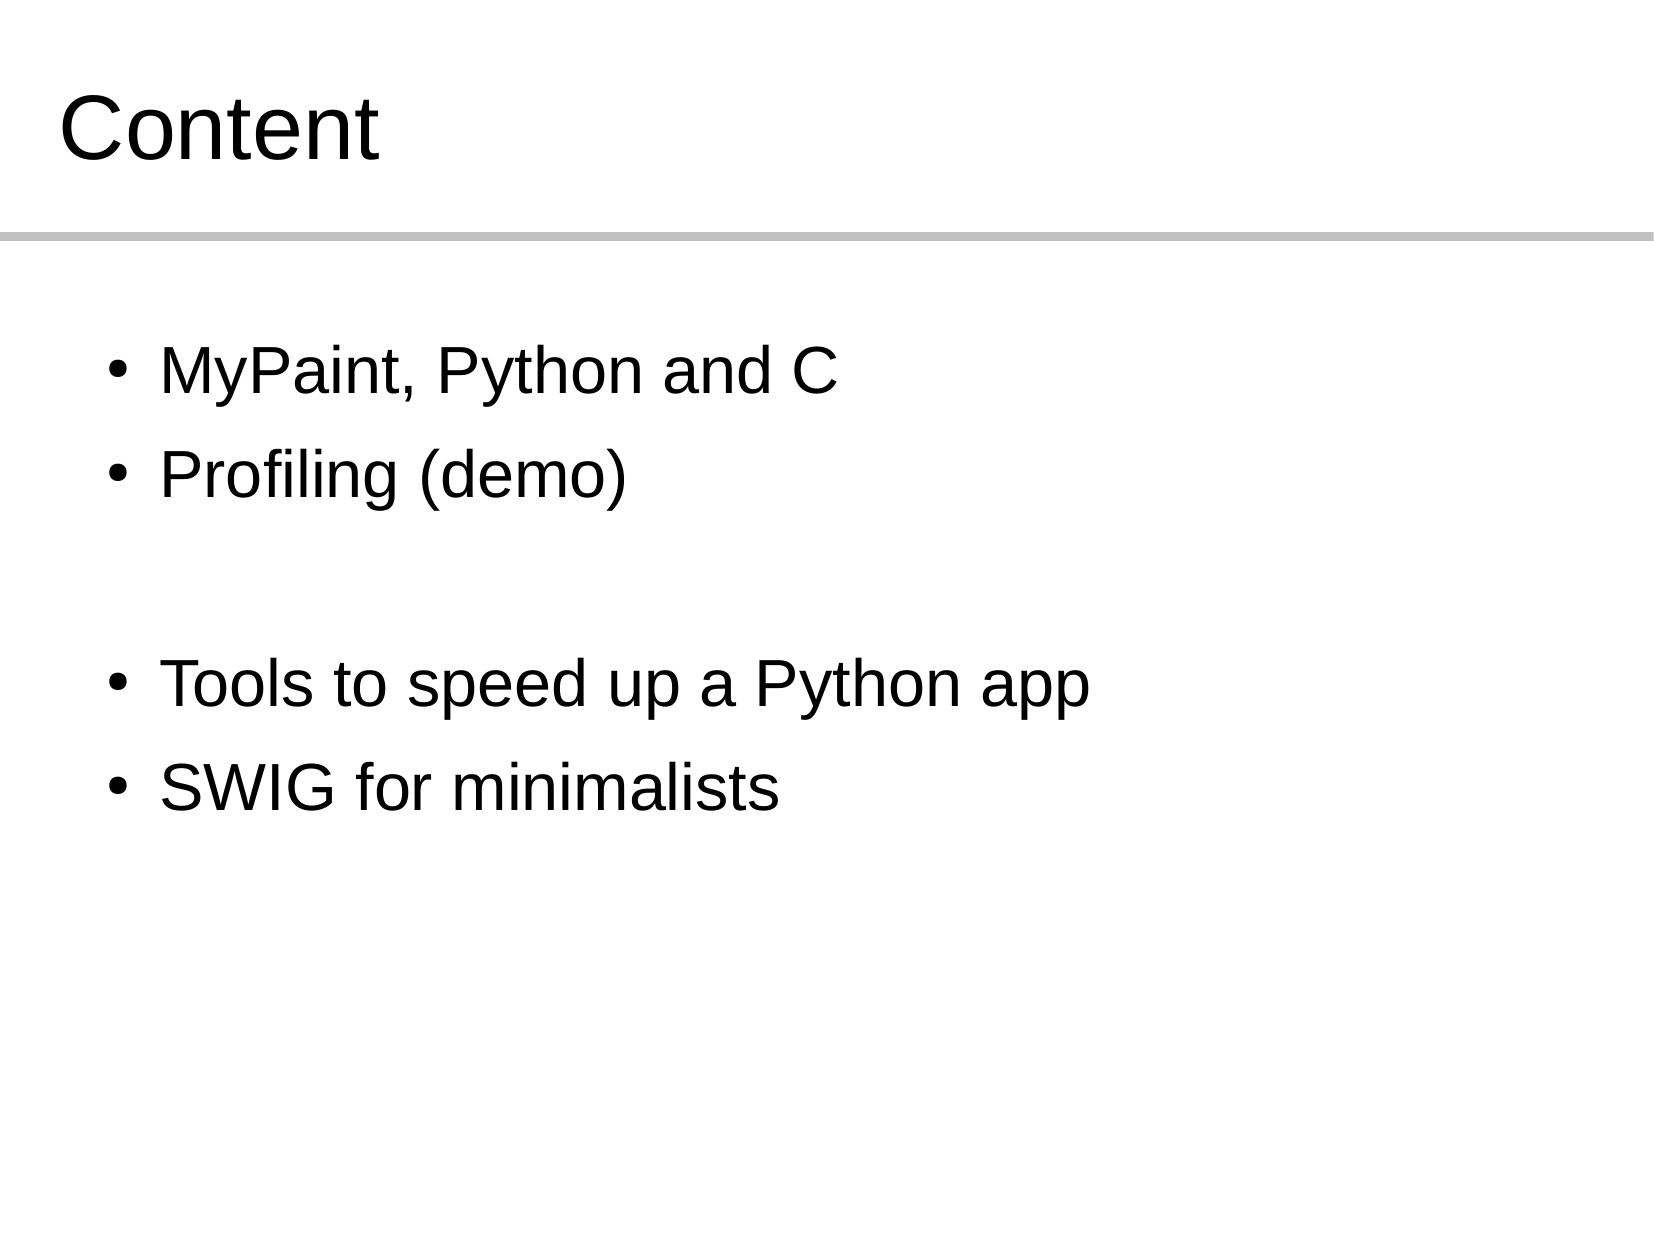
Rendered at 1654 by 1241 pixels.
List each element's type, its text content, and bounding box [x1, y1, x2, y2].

title Content [59, 49, 1595, 207]
list MyPaint, Python and C Profiling (demo) Tools to speed up a Python app SWIG for minimalists [88, 333, 1571, 1152]
